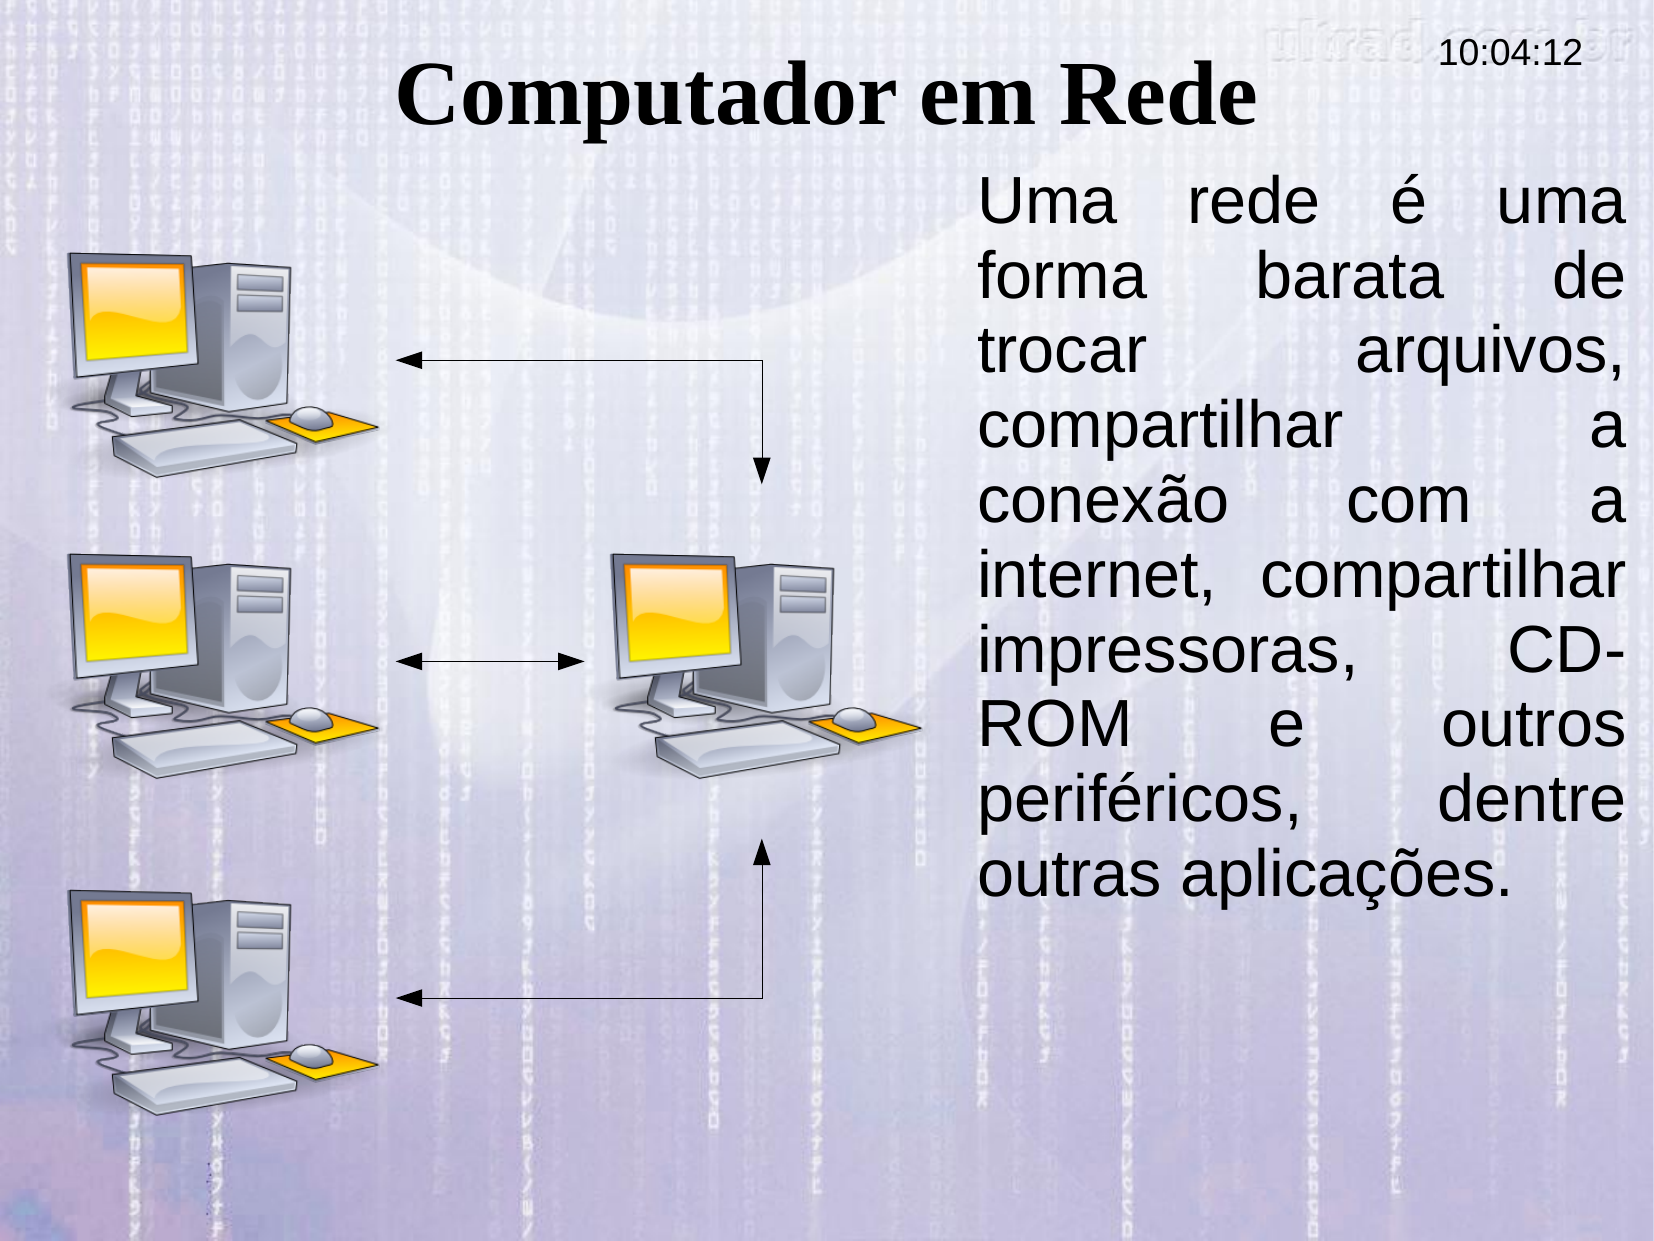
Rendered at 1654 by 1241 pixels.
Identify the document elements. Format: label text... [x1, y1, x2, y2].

text_box Uma rede é uma forma barata de trocar arquivos, compartilhar a conexão com a internet, compartilhar impressoras, CD-ROM e outros periféricos, dentre outras aplicações. [962, 155, 1642, 919]
text_box Computador em Rede [29, 35, 1625, 171]
text_box 09:49:07 [1423, 23, 1631, 94]
picture [0, 0, 1654, 1241]
